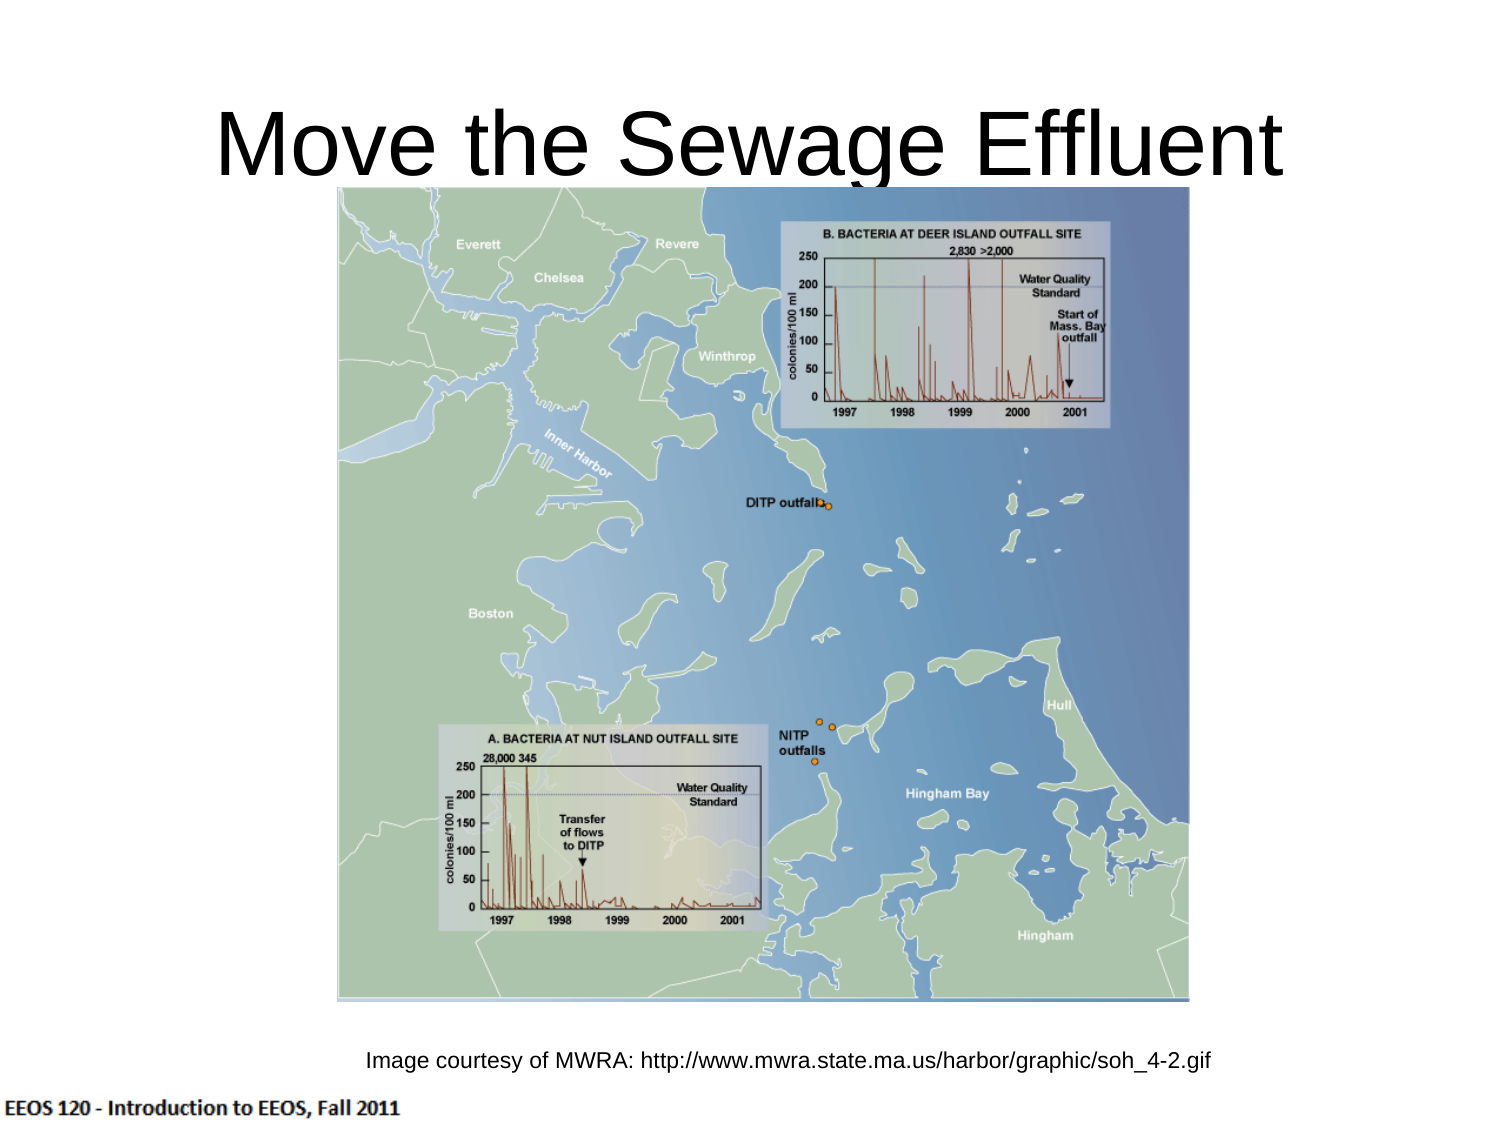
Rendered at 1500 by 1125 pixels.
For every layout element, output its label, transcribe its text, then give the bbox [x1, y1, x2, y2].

text_box [337, 187, 1190, 1002]
picture [0, 1090, 405, 1125]
title Move the Sewage Effluent [75, 45, 1426, 233]
text_box Image courtesy of MWRA: http://www.mwra.state.ma.us/harbor/graphic/soh_4-2.gif [350, 1037, 1228, 1081]
